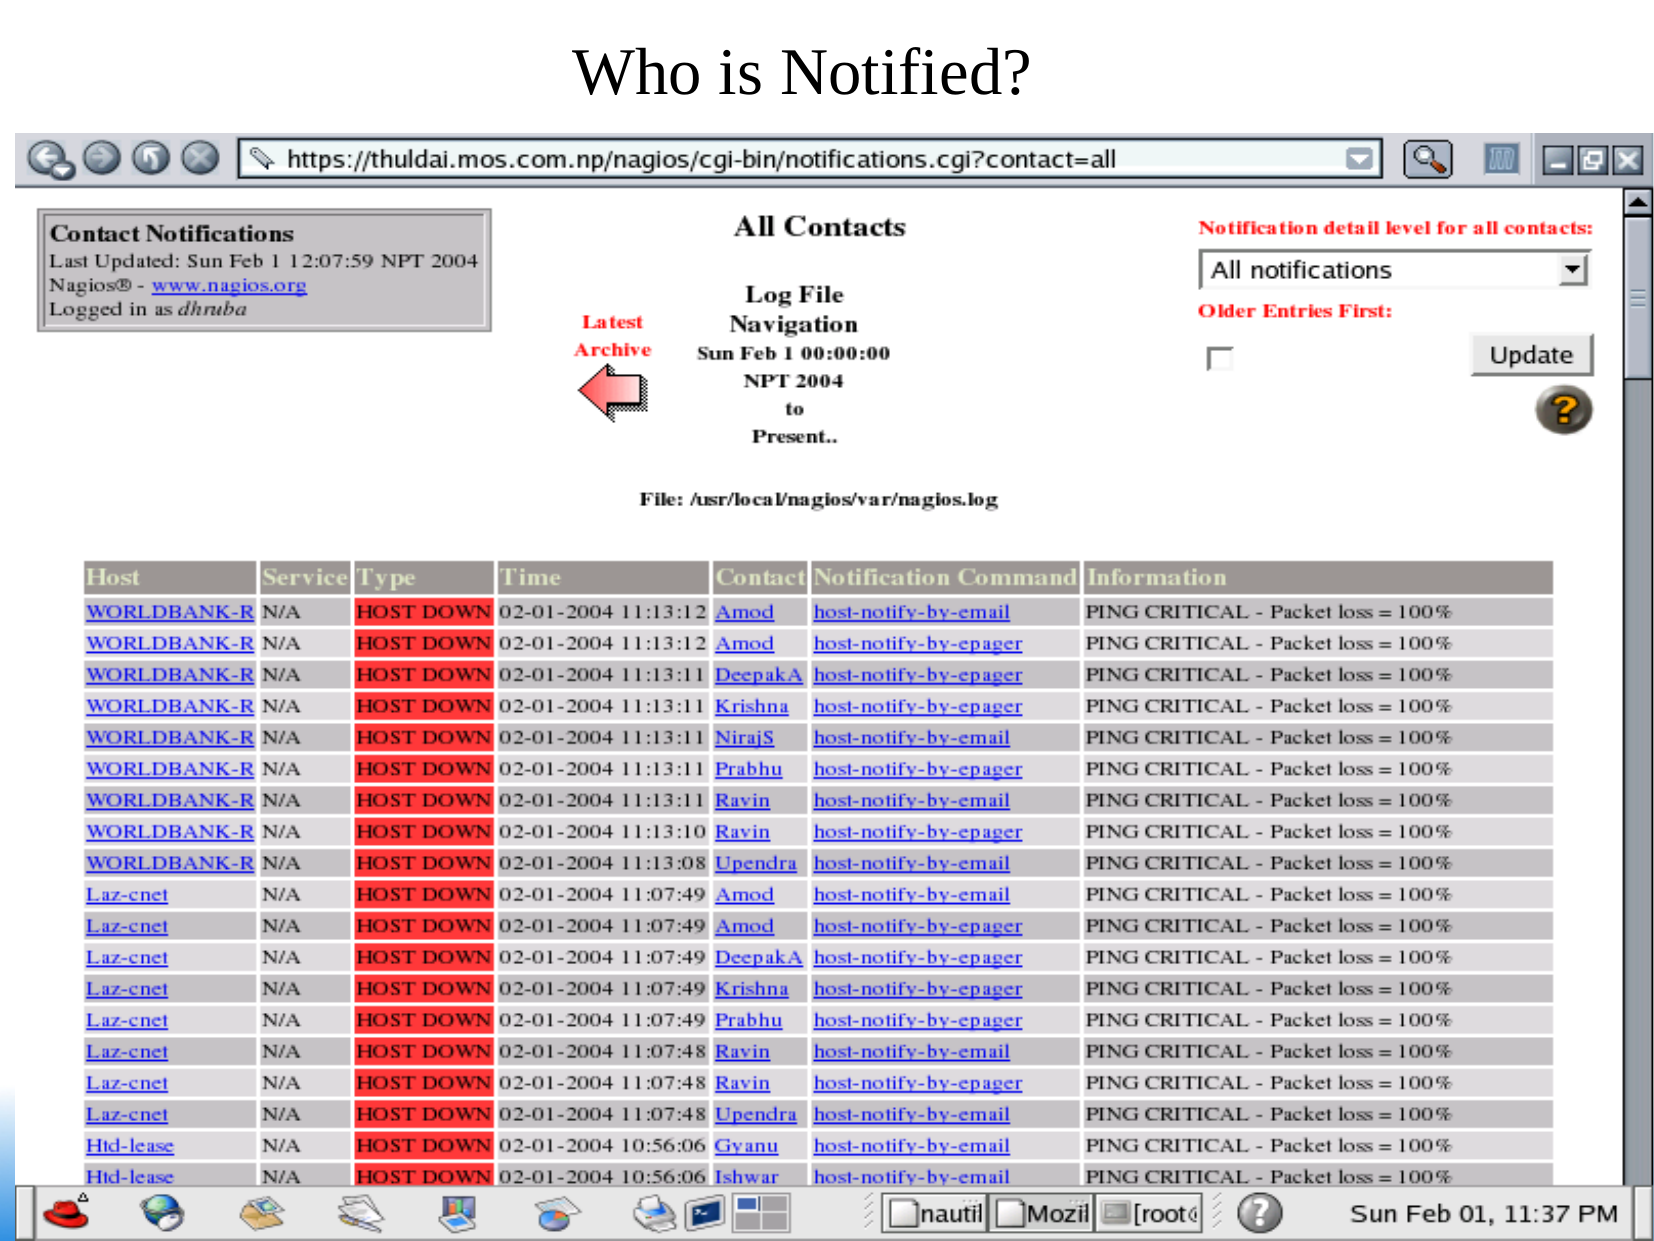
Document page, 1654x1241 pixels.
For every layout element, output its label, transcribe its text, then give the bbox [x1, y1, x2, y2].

picture [0, 133, 1654, 1241]
text_box Who is Notified? [572, 31, 1068, 112]
